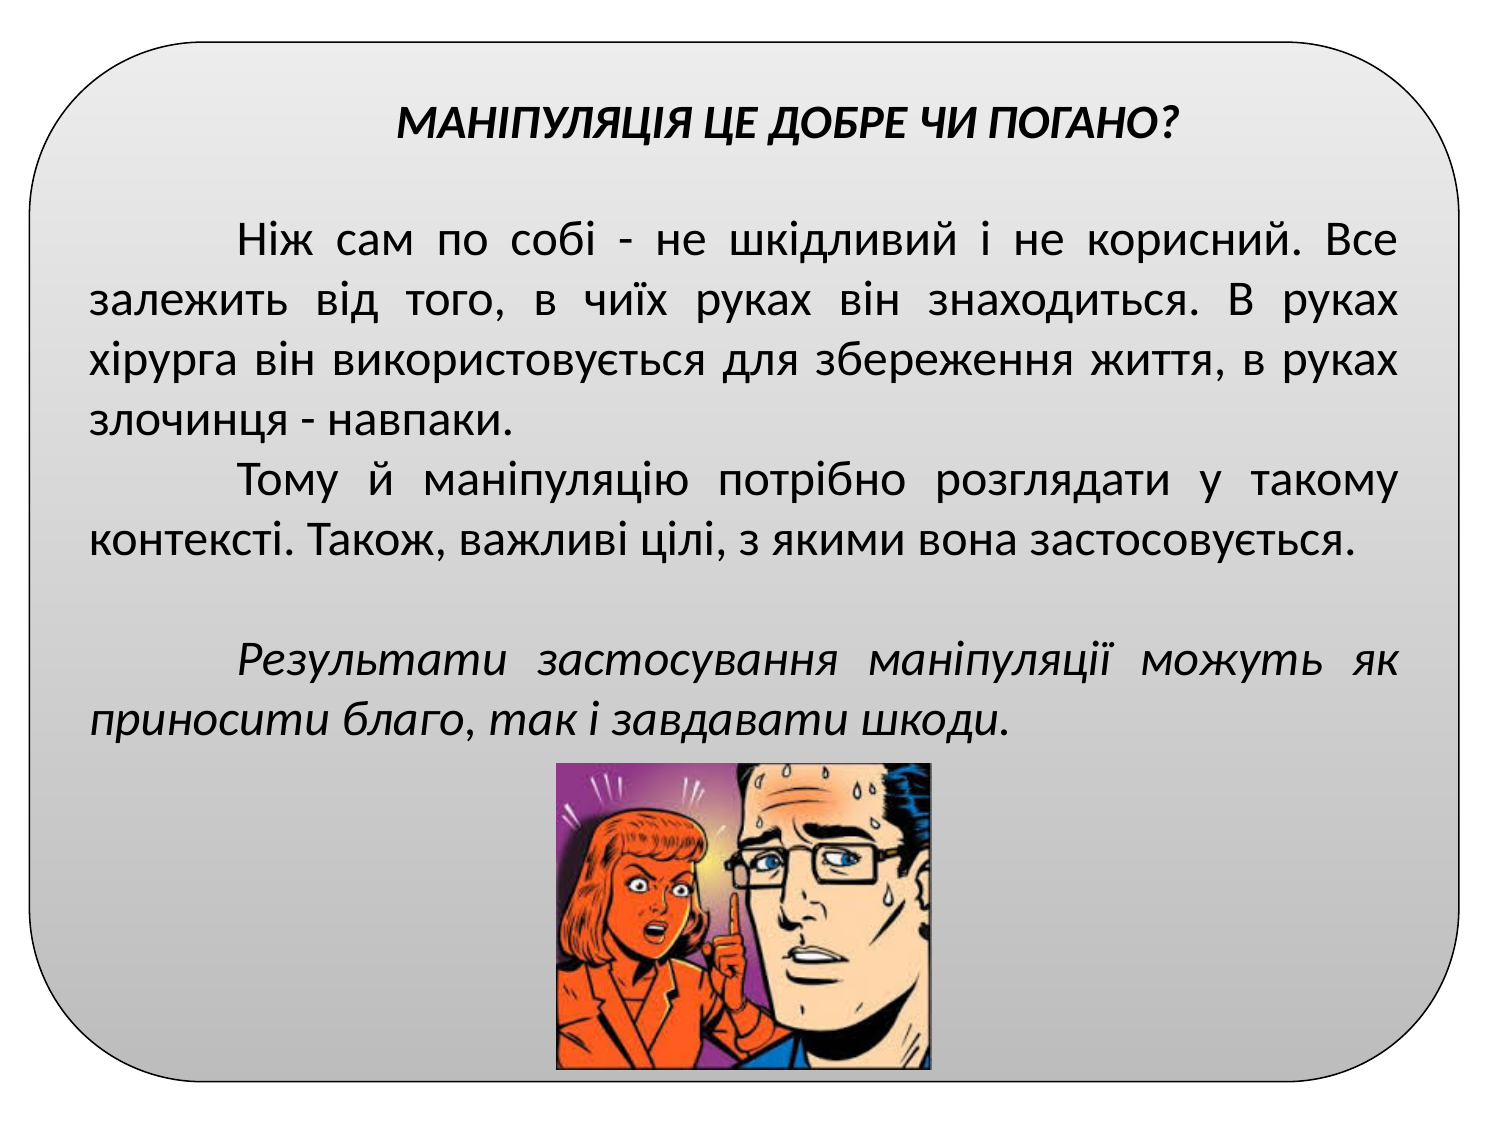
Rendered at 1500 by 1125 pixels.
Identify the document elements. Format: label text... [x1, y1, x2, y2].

picture [556, 763, 932, 1071]
text_box МАНІПУЛЯЦІЯ ЦЕ ДОБРЕ ЧИ ПОГАНО? Ніж сам по собі - не шкідливий і не корисний. Все залежить від того, в чиїх руках він знаходиться. В руках хірурга він використовується для збереження життя, в руках злочинця - навпаки. Тому й маніпуляцію потрібно розглядати у такому контексті. Також, важливі цілі, з якими вона застосовується. Результати застосування маніпуляції можуть як приносити благо, так і завдавати шкоди. [29, 42, 1459, 1082]
